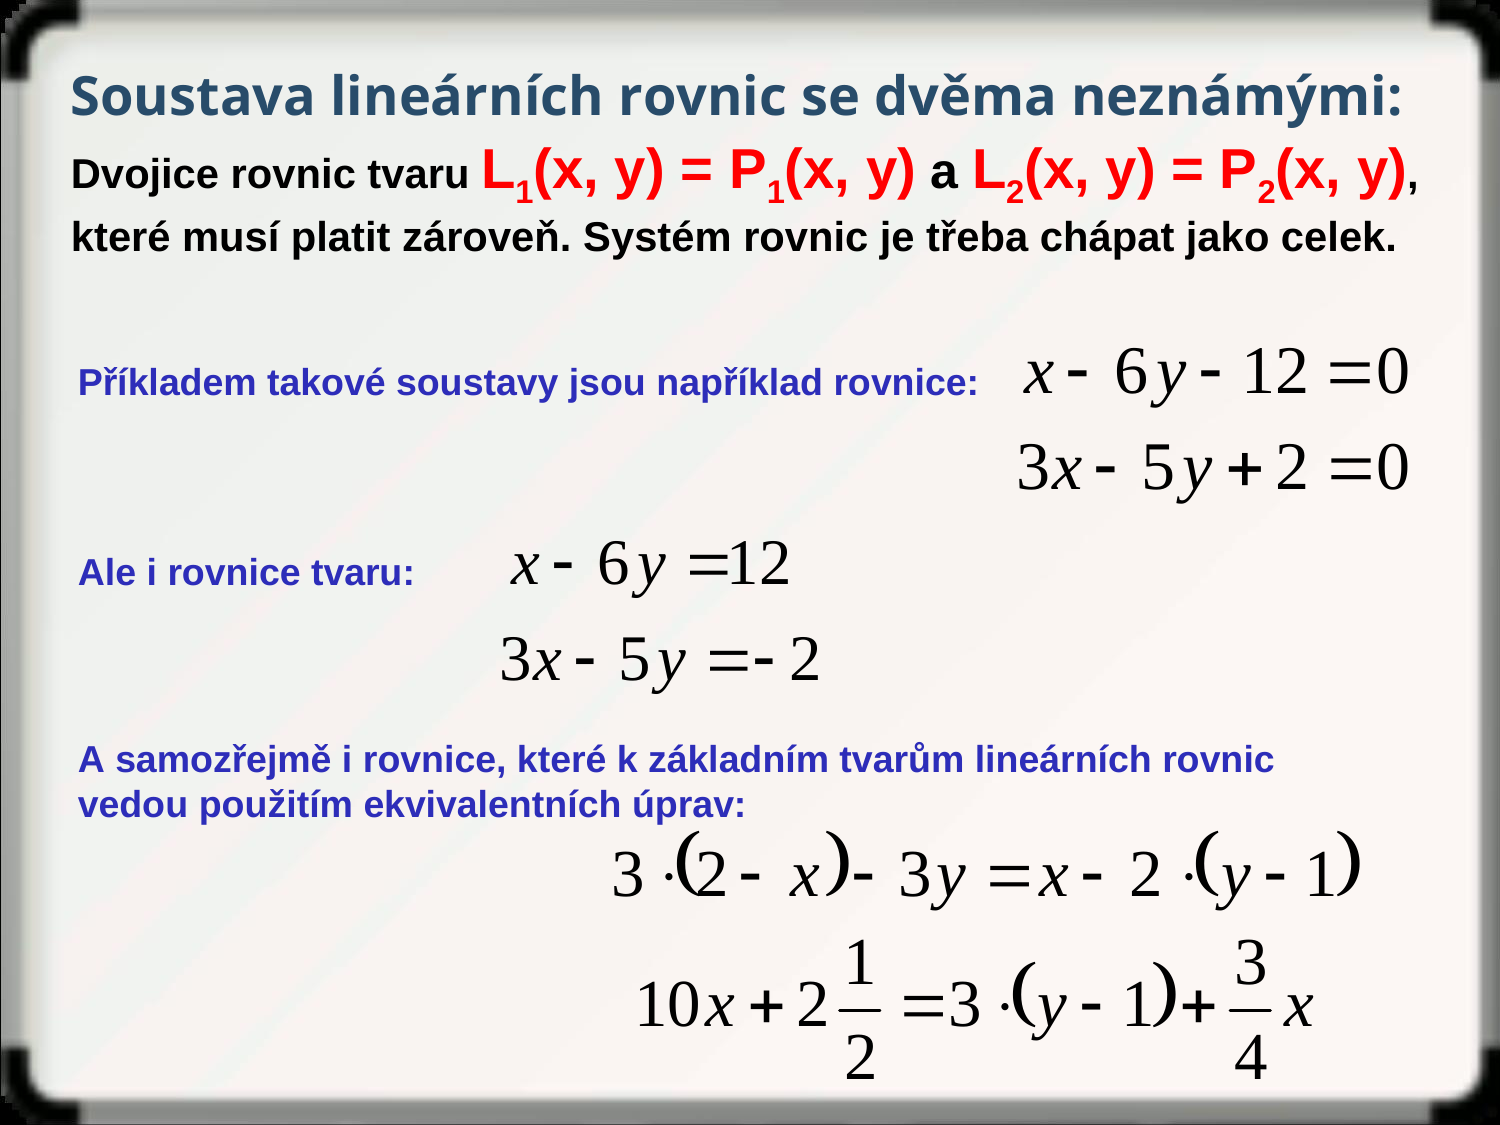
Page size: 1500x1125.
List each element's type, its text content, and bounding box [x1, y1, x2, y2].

chart [1008, 427, 1422, 519]
chart [498, 524, 802, 612]
text_box A samozřejmě i rovnice, které k základním tvarům lineárních rovnic vedou použitím ekvivalentních úprav: [63, 732, 1407, 827]
text_box Dvojice rovnic tvaru L1(x, y) = P1(x, y) a L2(x, y) = P2(x, y), které musí platit zároveň. Systém rovnic je třeba chápat jako celek. [55, 148, 1445, 244]
chart [1010, 331, 1420, 423]
text_box Soustava lineárních rovnic se dvěma neznámými: [55, 54, 1430, 148]
chart [491, 620, 833, 708]
text_box Ale i rovnice tvaru: [63, 522, 1407, 618]
picture [0, 0, 1500, 1125]
text_box Příkladem takové soustavy jsou například rovnice: [63, 332, 1407, 428]
chart [603, 829, 1363, 1094]
